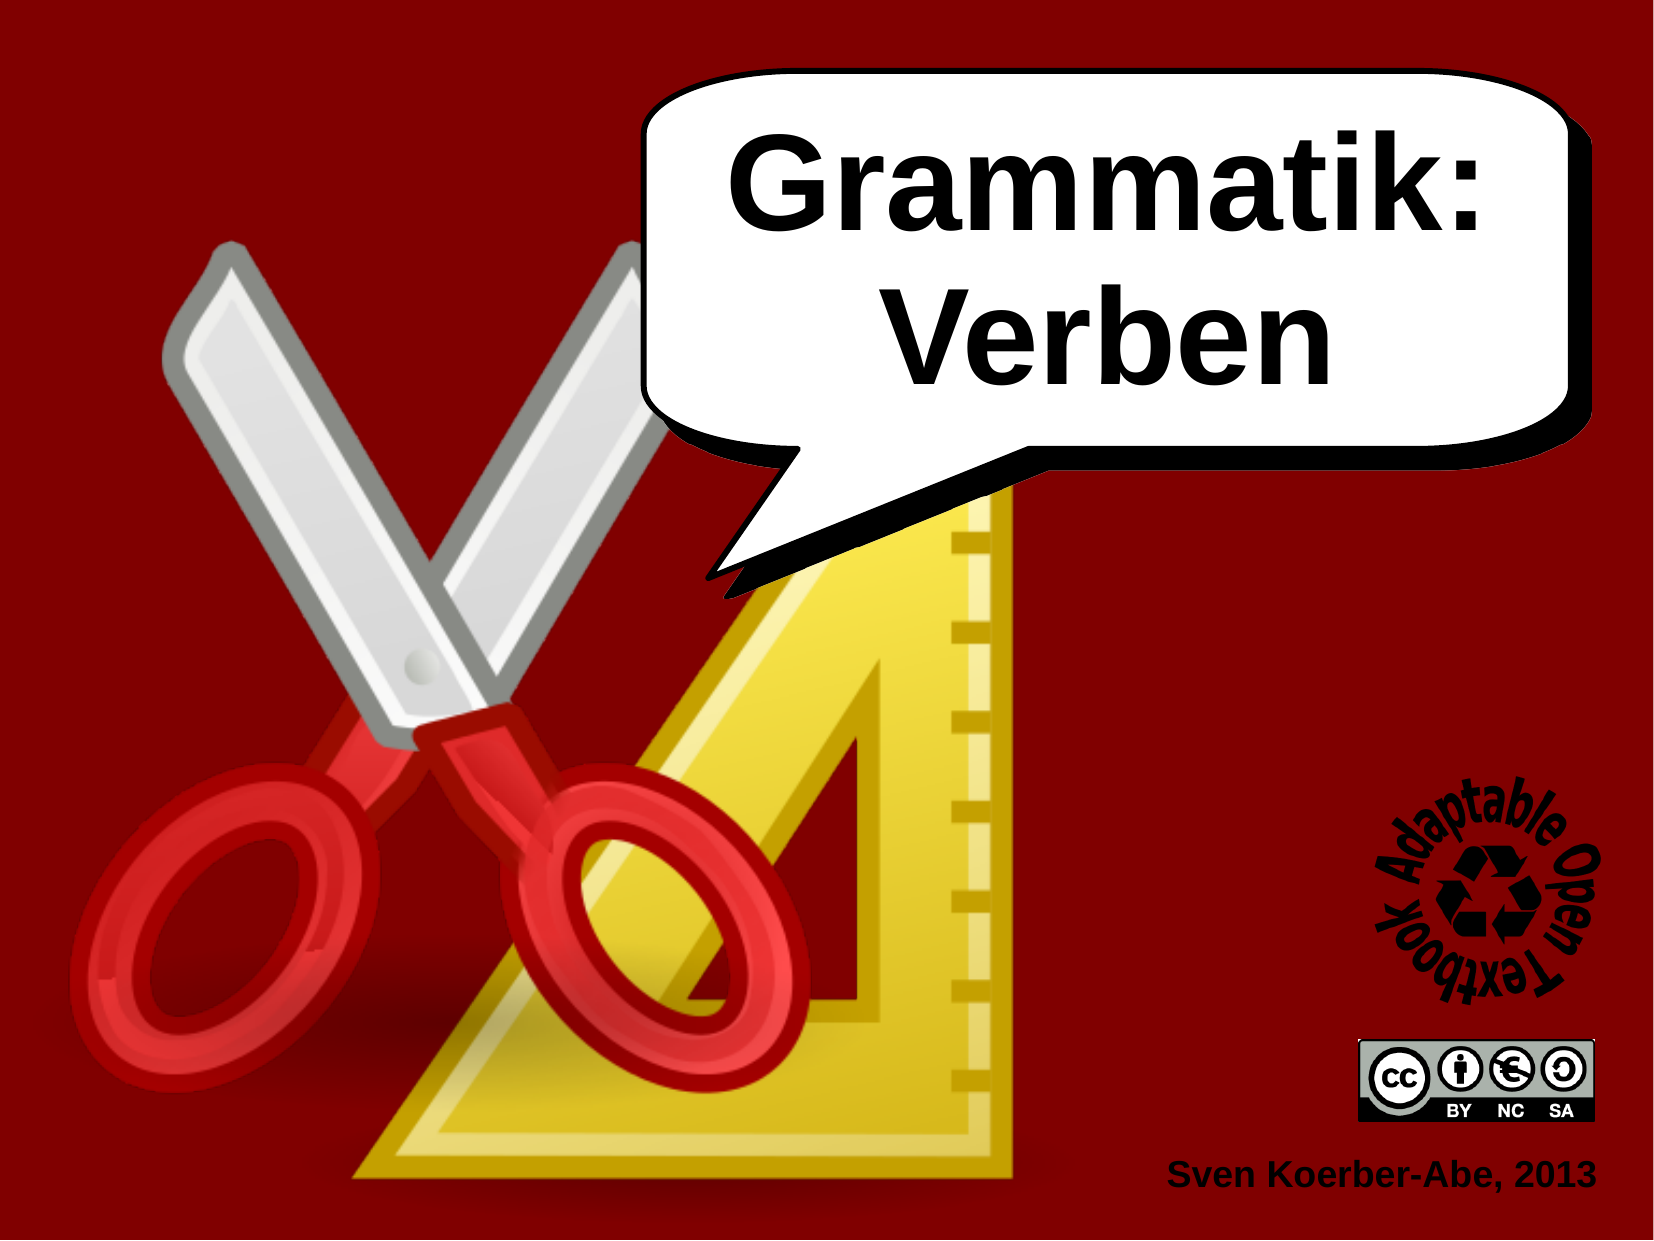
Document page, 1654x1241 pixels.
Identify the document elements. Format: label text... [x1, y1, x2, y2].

picture [1370, 773, 1607, 1010]
text_box Grammatik: Verben [643, 70, 1571, 579]
picture [1358, 1039, 1595, 1123]
text_box Sven Koerber-Abe, 2013 [1104, 1145, 1613, 1205]
picture [5, 171, 1081, 1241]
